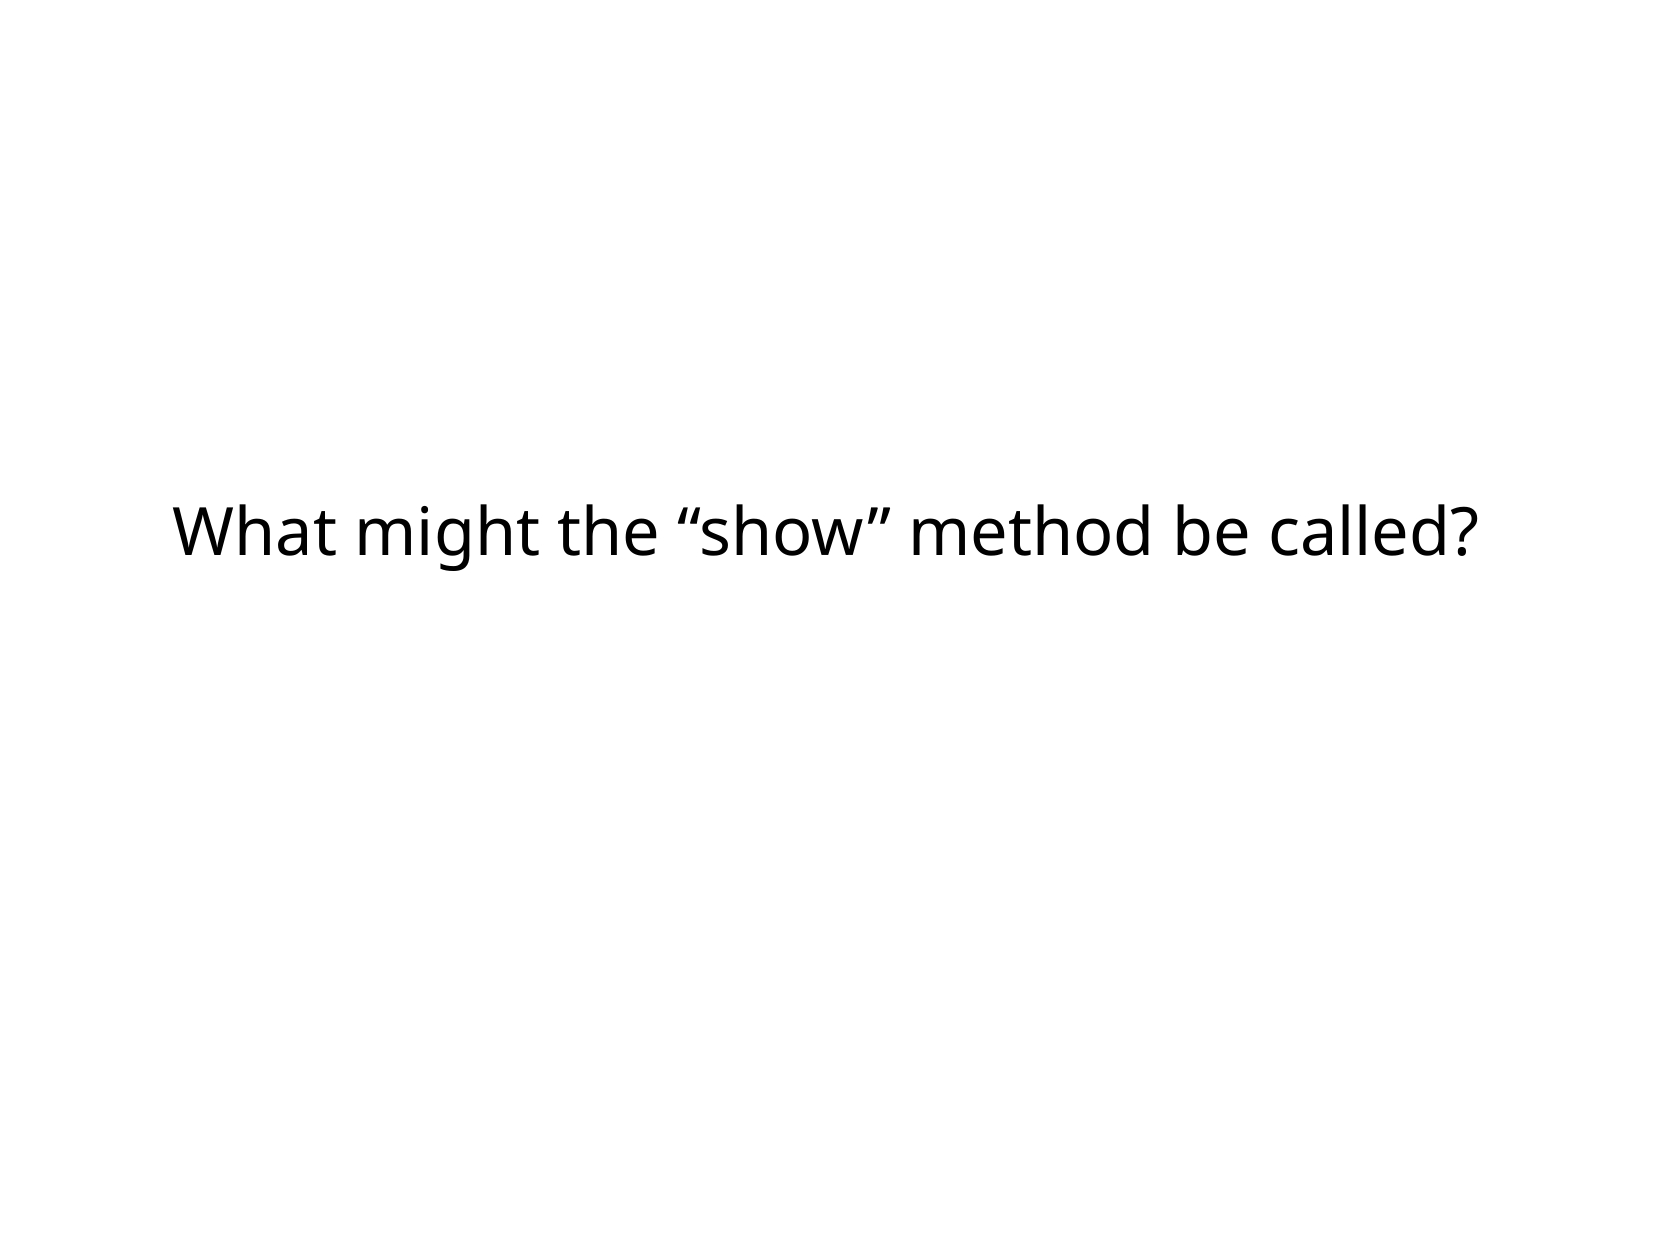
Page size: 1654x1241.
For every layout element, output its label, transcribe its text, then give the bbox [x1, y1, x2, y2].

subtitle What might the “show” method be called? [82, 49, 1571, 1010]
